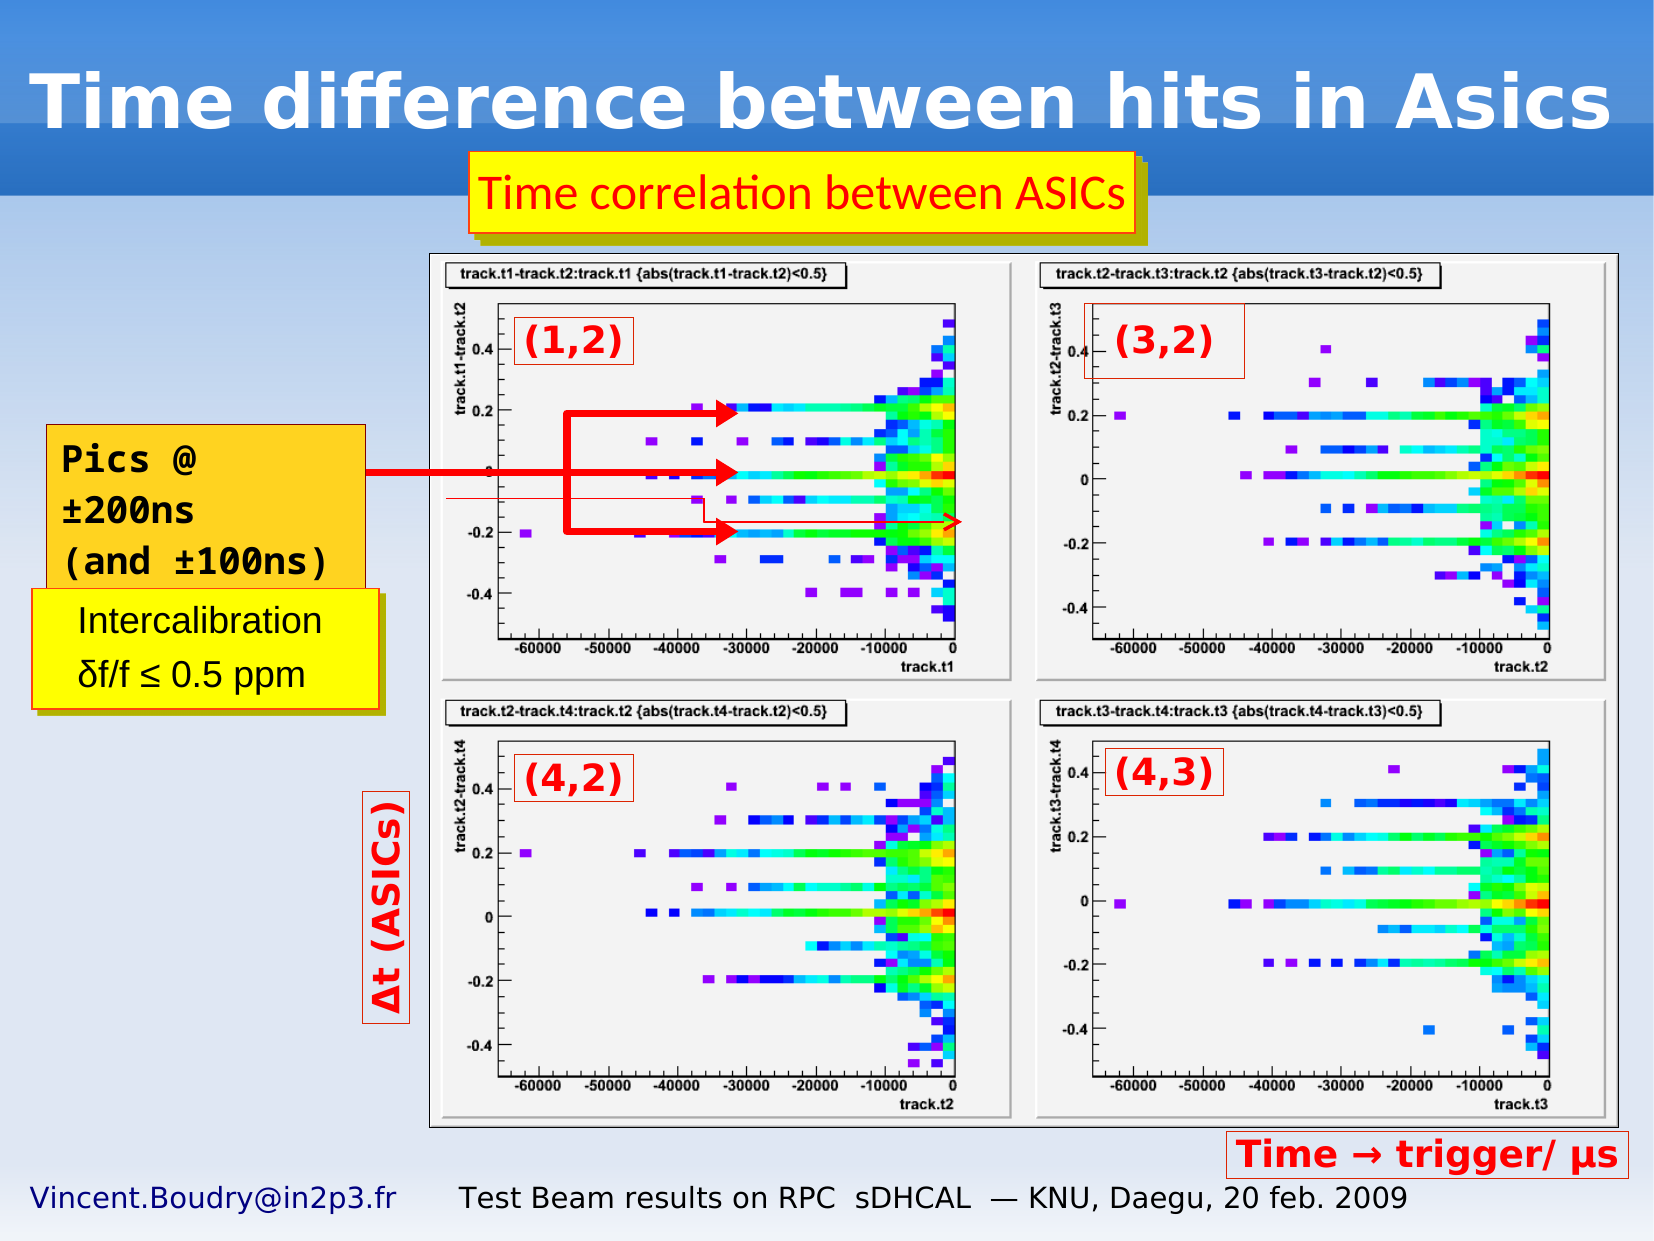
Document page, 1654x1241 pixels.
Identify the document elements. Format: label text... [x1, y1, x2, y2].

text_box Δt (ASICs) [362, 791, 410, 1024]
text_box Time correlation between ASICs [468, 151, 1136, 233]
text_box Pics @ ±200ns (and ±100ns) [46, 424, 366, 553]
text_box (4,3) [1105, 748, 1224, 796]
text_box Time → trigger/ μs [1226, 1131, 1629, 1179]
text_box (4,2) [514, 754, 634, 802]
text_box (1,2) [514, 317, 634, 365]
title Time difference between hits in Asics [29, 7, 1654, 200]
text_box (3,2) [1084, 303, 1245, 379]
picture [0, 0, 1654, 1241]
text_box Intercalibration δf/f ≤ 0.5 ppm [31, 588, 380, 709]
